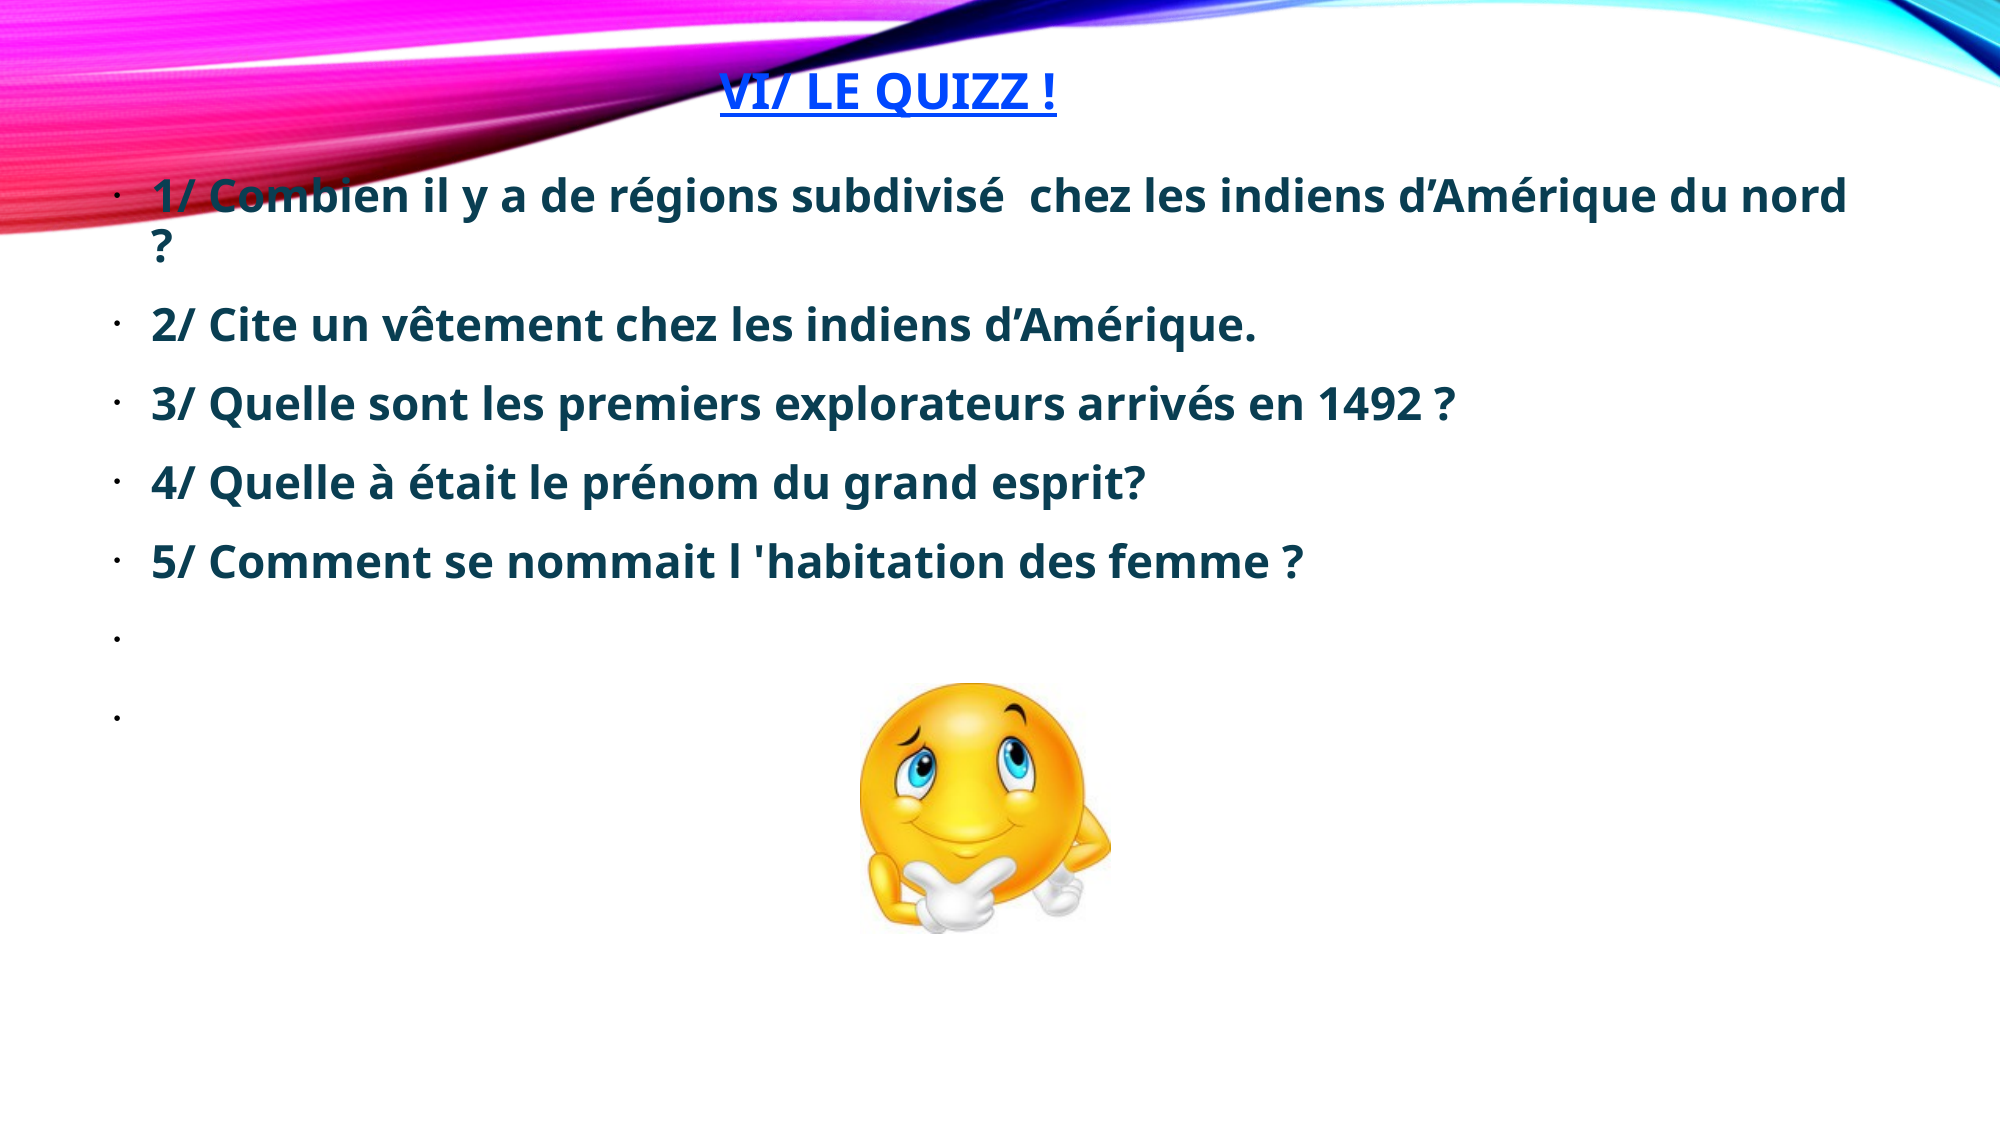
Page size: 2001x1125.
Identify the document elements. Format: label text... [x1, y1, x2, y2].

title VI/ LE QUIZZ ! [182, 59, 1595, 166]
picture [860, 683, 1111, 934]
picture [0, 0, 2000, 237]
list 1/ Combien il y a de régions subdivisé chez les indiens d’Amérique du nord ? 2/ Cite un vêtement chez les indiens d’Amérique. 3/ Quelle sont les premiers explorateurs arrivés en 1492 ? 4/ Quelle à était le prénom du grand esprit? 5/ Comment se nommait l 'habitation des femme ? [98, 166, 1874, 827]
